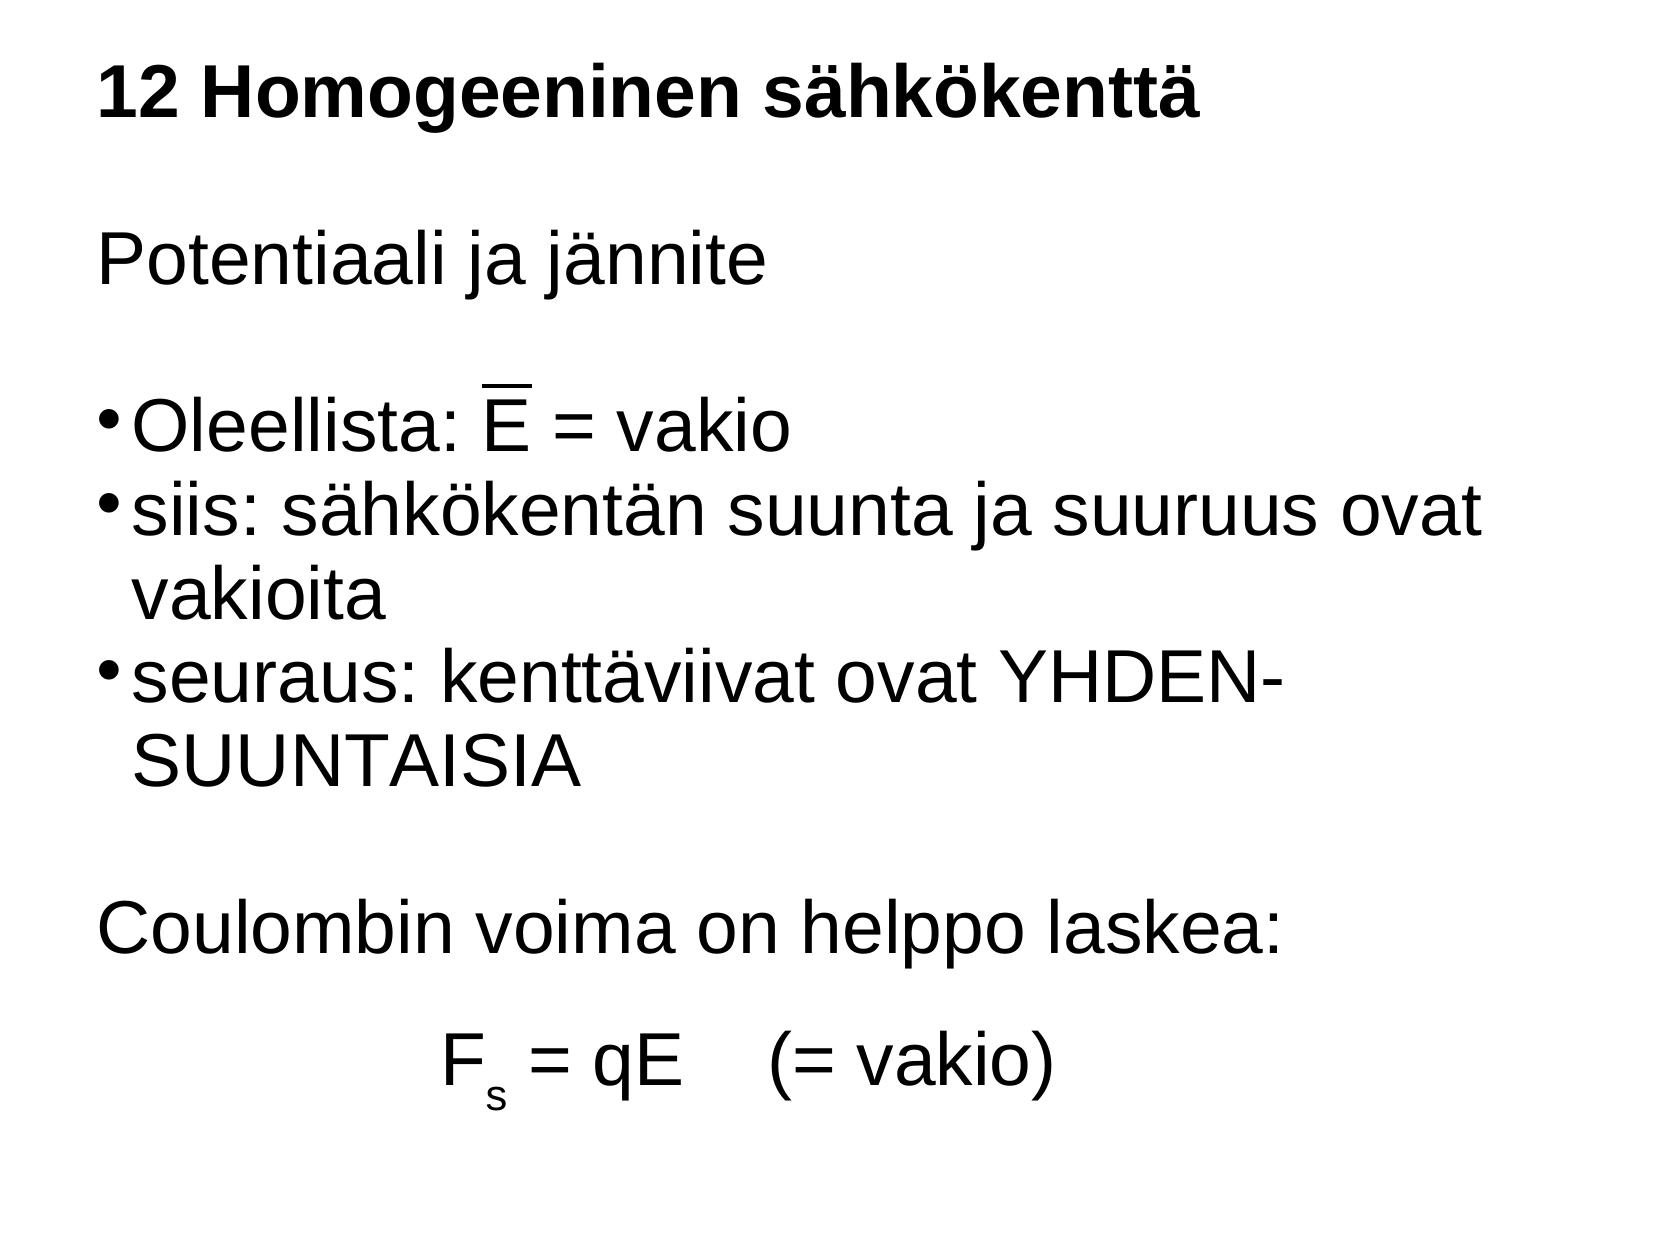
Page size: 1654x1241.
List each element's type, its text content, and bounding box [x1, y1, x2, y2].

text_box Fs = qE (= vakio) [425, 998, 1099, 1182]
text_box 12 Homogeeninen sähkökenttä Potentiaali ja jännite Oleellista: E = vakio siis: sähkökentän suunta ja suuruus ovat vakioita seuraus: kenttäviivat ovat YHDEN-SUUNTAISIA Coulombin voima on helppo laskea: [81, 37, 1524, 1229]
